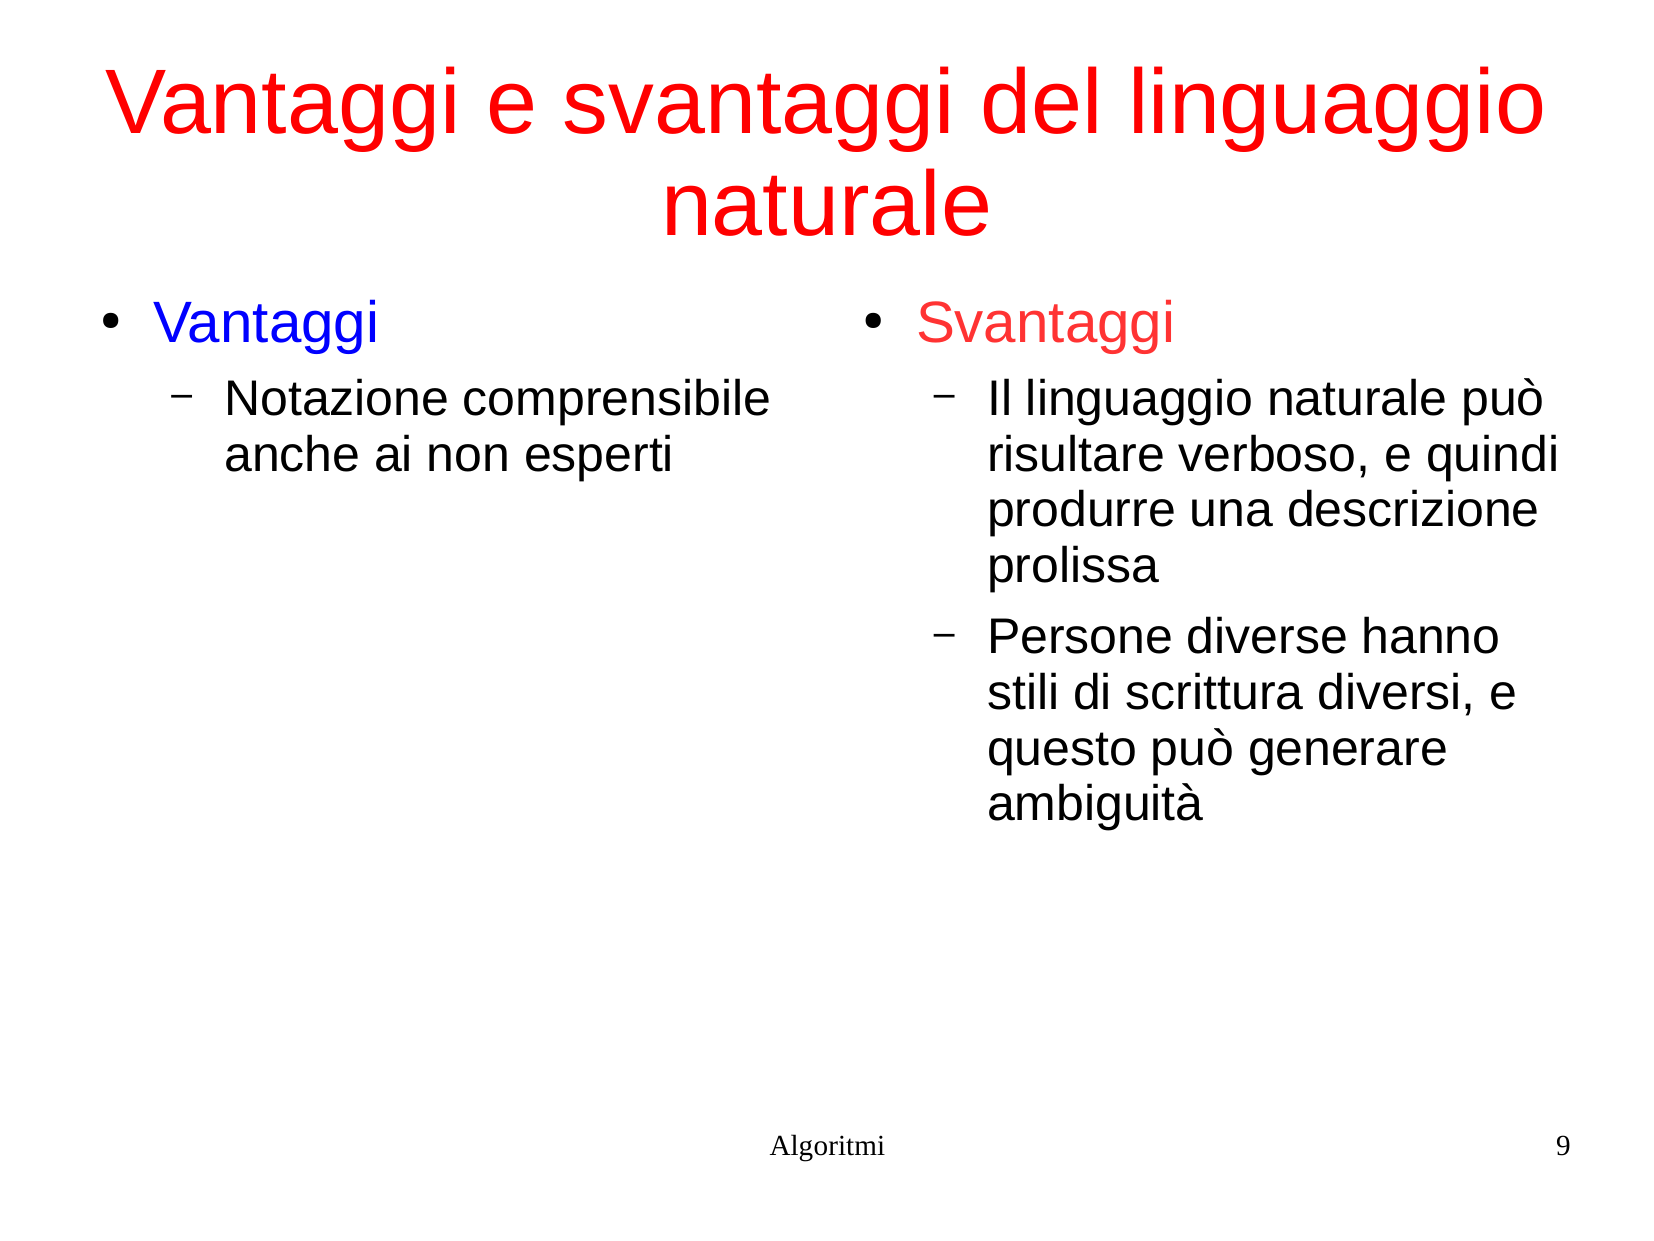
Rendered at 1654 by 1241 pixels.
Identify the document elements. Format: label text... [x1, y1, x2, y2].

list Svantaggi Il linguaggio naturale può risultare verboso, e quindi produrre una descrizione prolissa Persone diverse hanno stili di scrittura diversi, e questo può generare ambiguità [845, 290, 1572, 1088]
list Vantaggi Notazione comprensibile anche ai non esperti [82, 290, 809, 1088]
title Vantaggi e svantaggi del linguaggio naturale [82, 49, 1571, 257]
